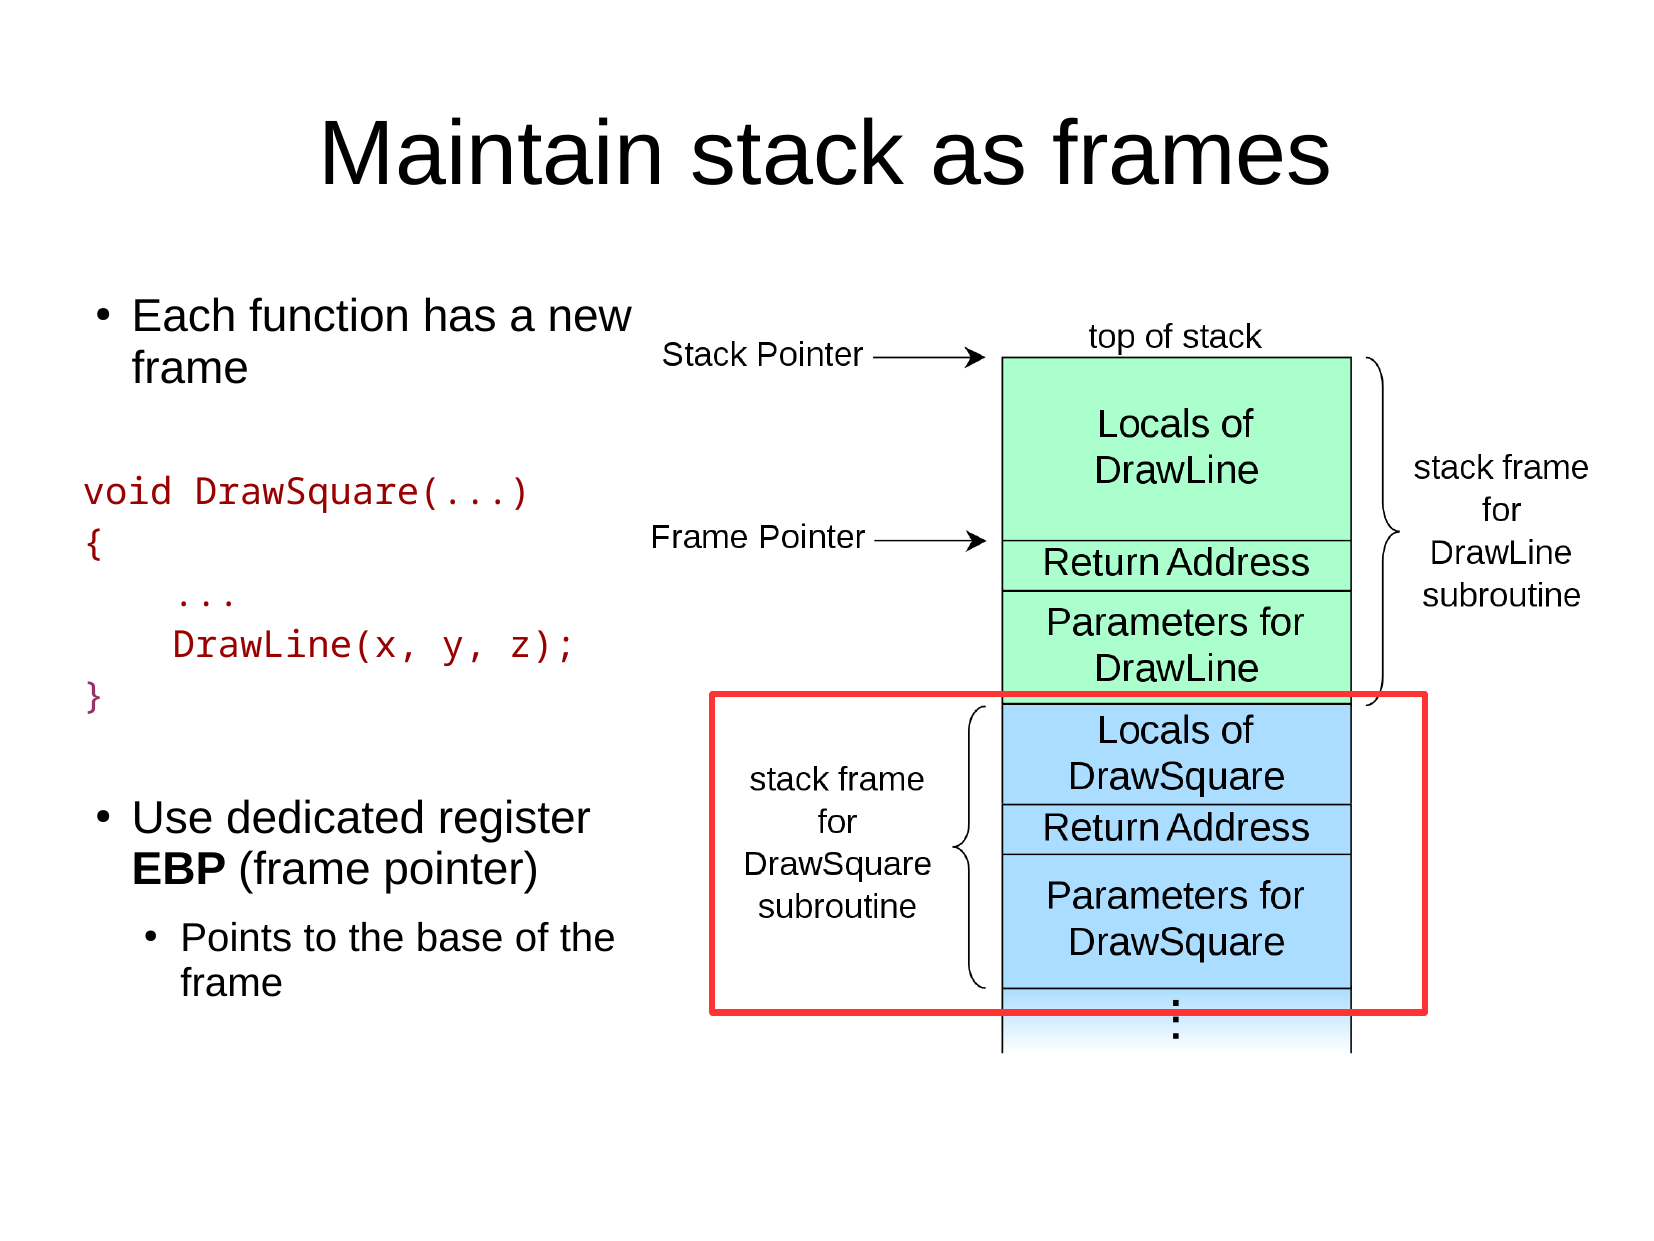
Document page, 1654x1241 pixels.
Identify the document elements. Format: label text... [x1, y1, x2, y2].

title Maintain stack as frames [82, 49, 1571, 257]
picture [642, 295, 1613, 1088]
list Each function has a new frame void DrawSquare(...) { ... DrawLine(x, y, z); } Use dedicated register EBP (frame pointer) Points to the base of the frame [82, 290, 638, 1010]
